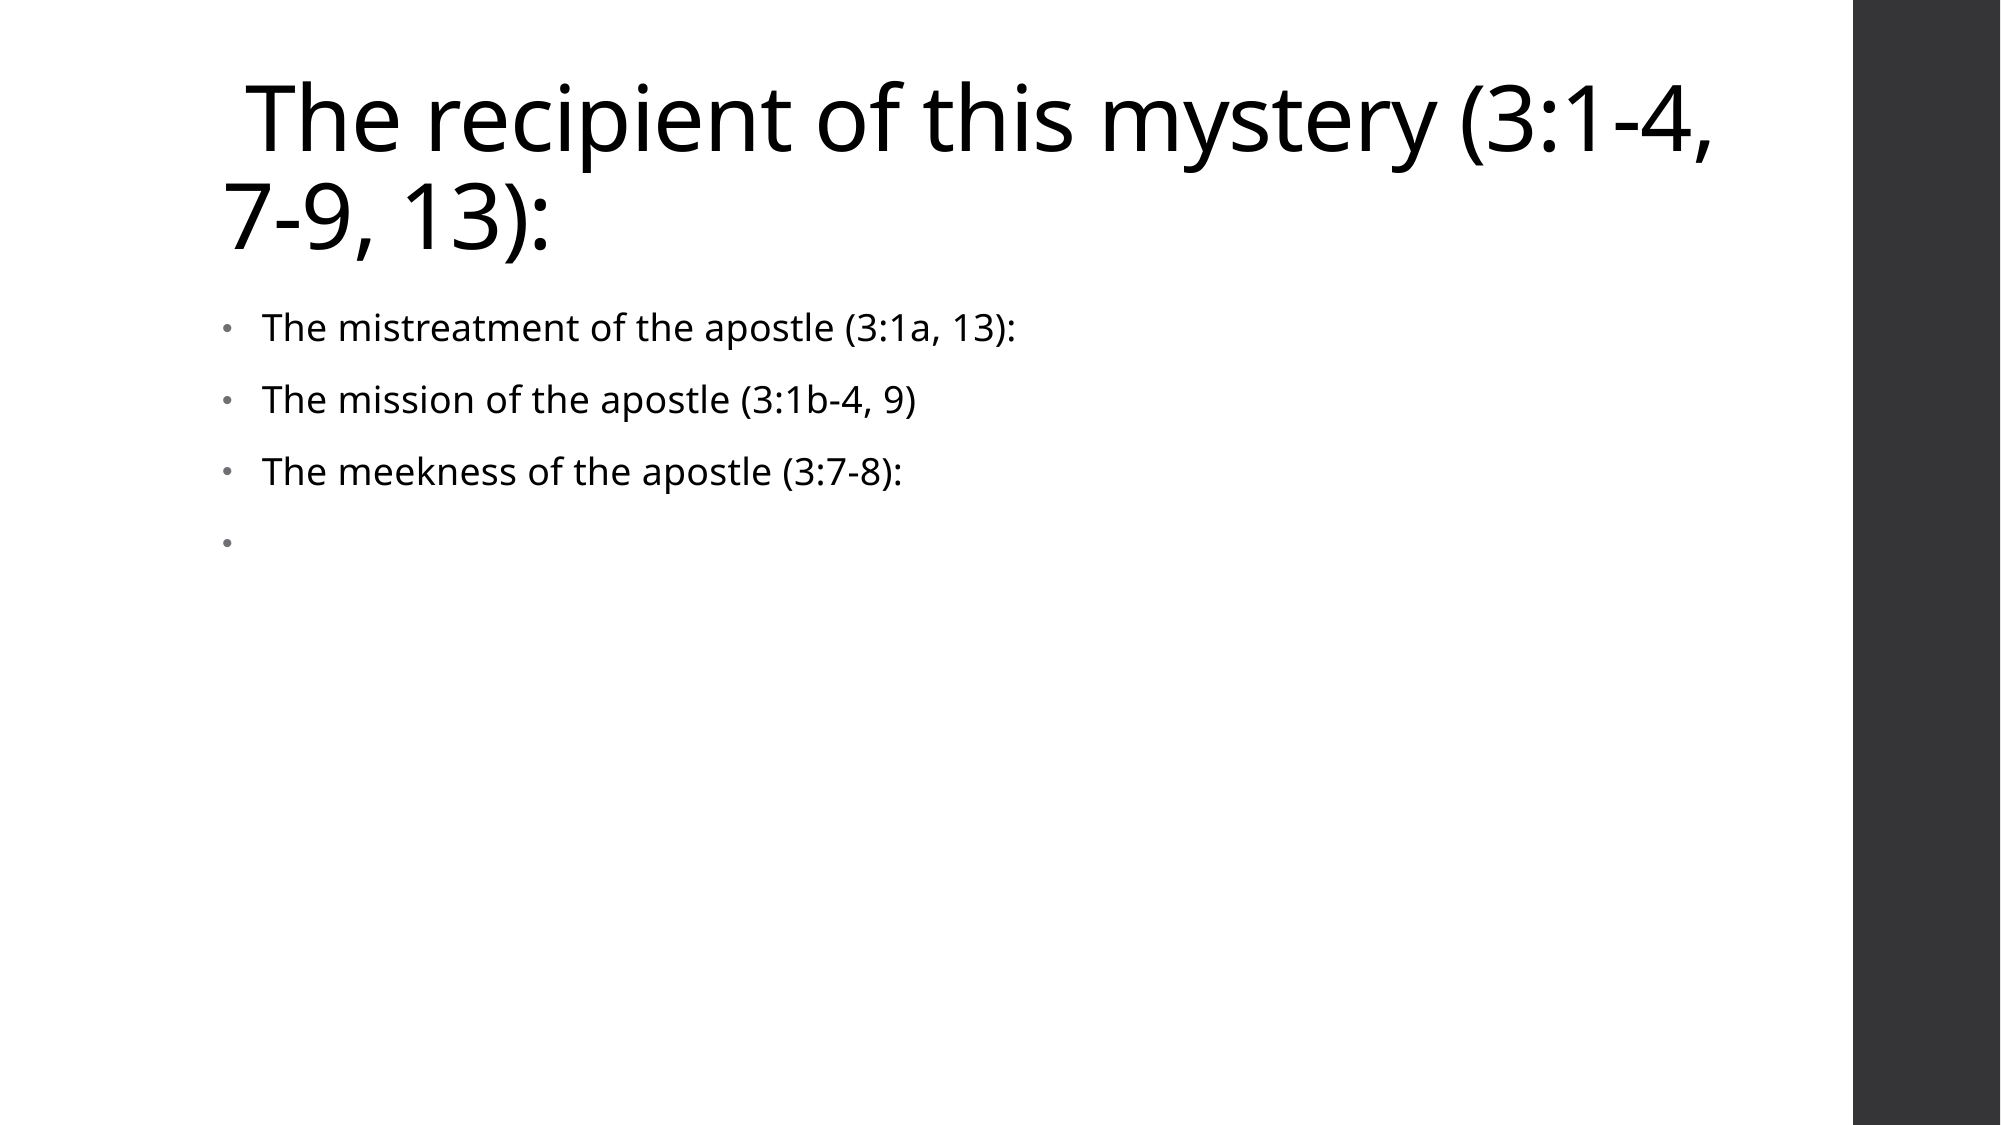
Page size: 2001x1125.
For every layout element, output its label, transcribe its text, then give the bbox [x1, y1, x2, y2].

title The recipient of this mystery (3:1-4, 7-9, 13): [206, 60, 1797, 278]
list The mistreatment of the apostle (3:1a, 13): The mission of the apostle (3:1b-4, 9) The meekness of the apostle (3:7-8): [206, 299, 1617, 1014]
